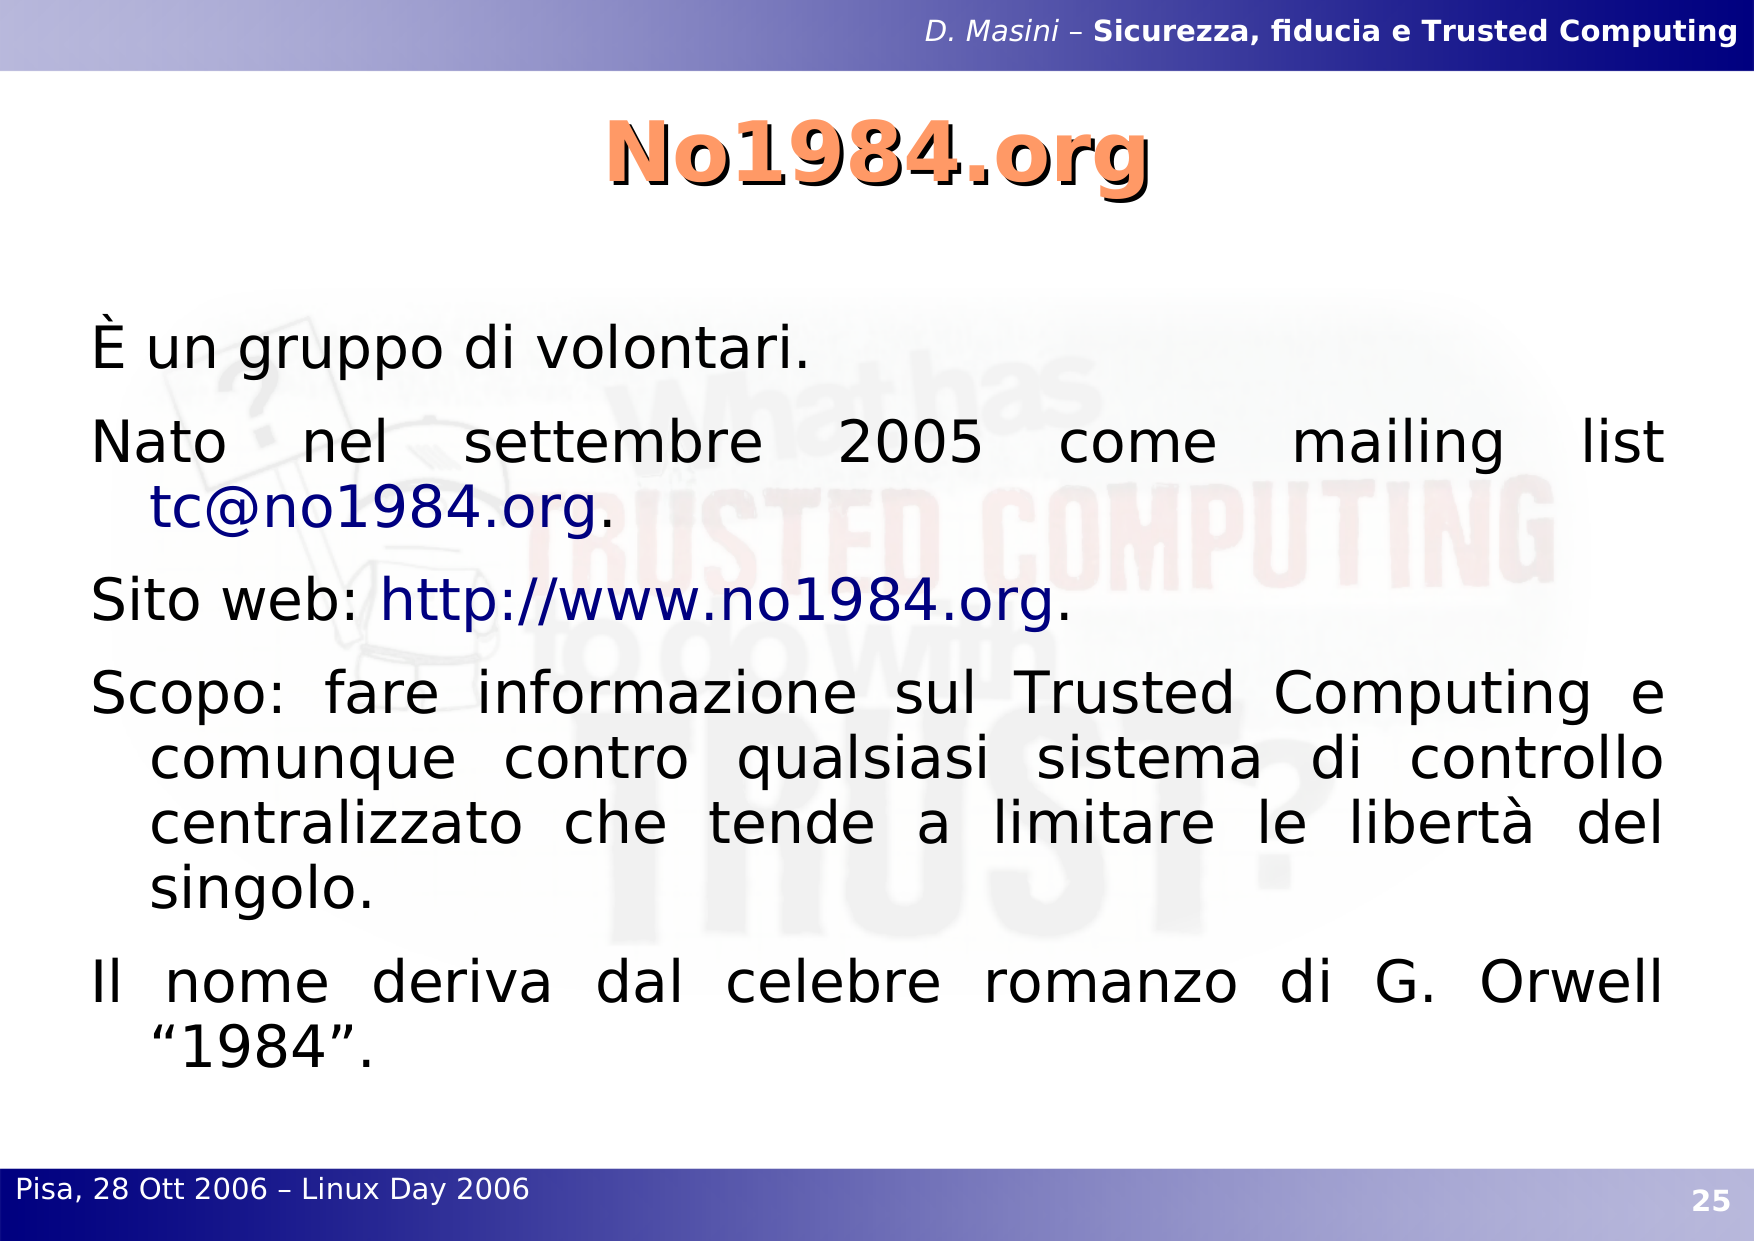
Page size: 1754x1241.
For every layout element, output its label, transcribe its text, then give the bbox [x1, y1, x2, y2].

text_box Pisa, 28 Ott 2006 – Linux Day 2006 [0, 1175, 1314, 1234]
text_box <numero> [1641, 1185, 1732, 1223]
text_box D. Masini – Sicurezza, fiducia e Trusted Computing [602, 7, 1754, 63]
picture [0, 0, 1754, 1241]
text_box È un gruppo di volontari. Nato nel settembre 2005 come mailing list tc@no1984.org. Sito web: http://www.no1984.org. Scopo: fare informazione sul Trusted Computing e comunque contro qualsiasi sistema di controllo centralizzato che tende a limitare le libertà del singolo. Il nome deriva dal celebre romanzo di G. Orwell “1984”. [87, 289, 1667, 1108]
title No1984.org [87, 49, 1667, 257]
